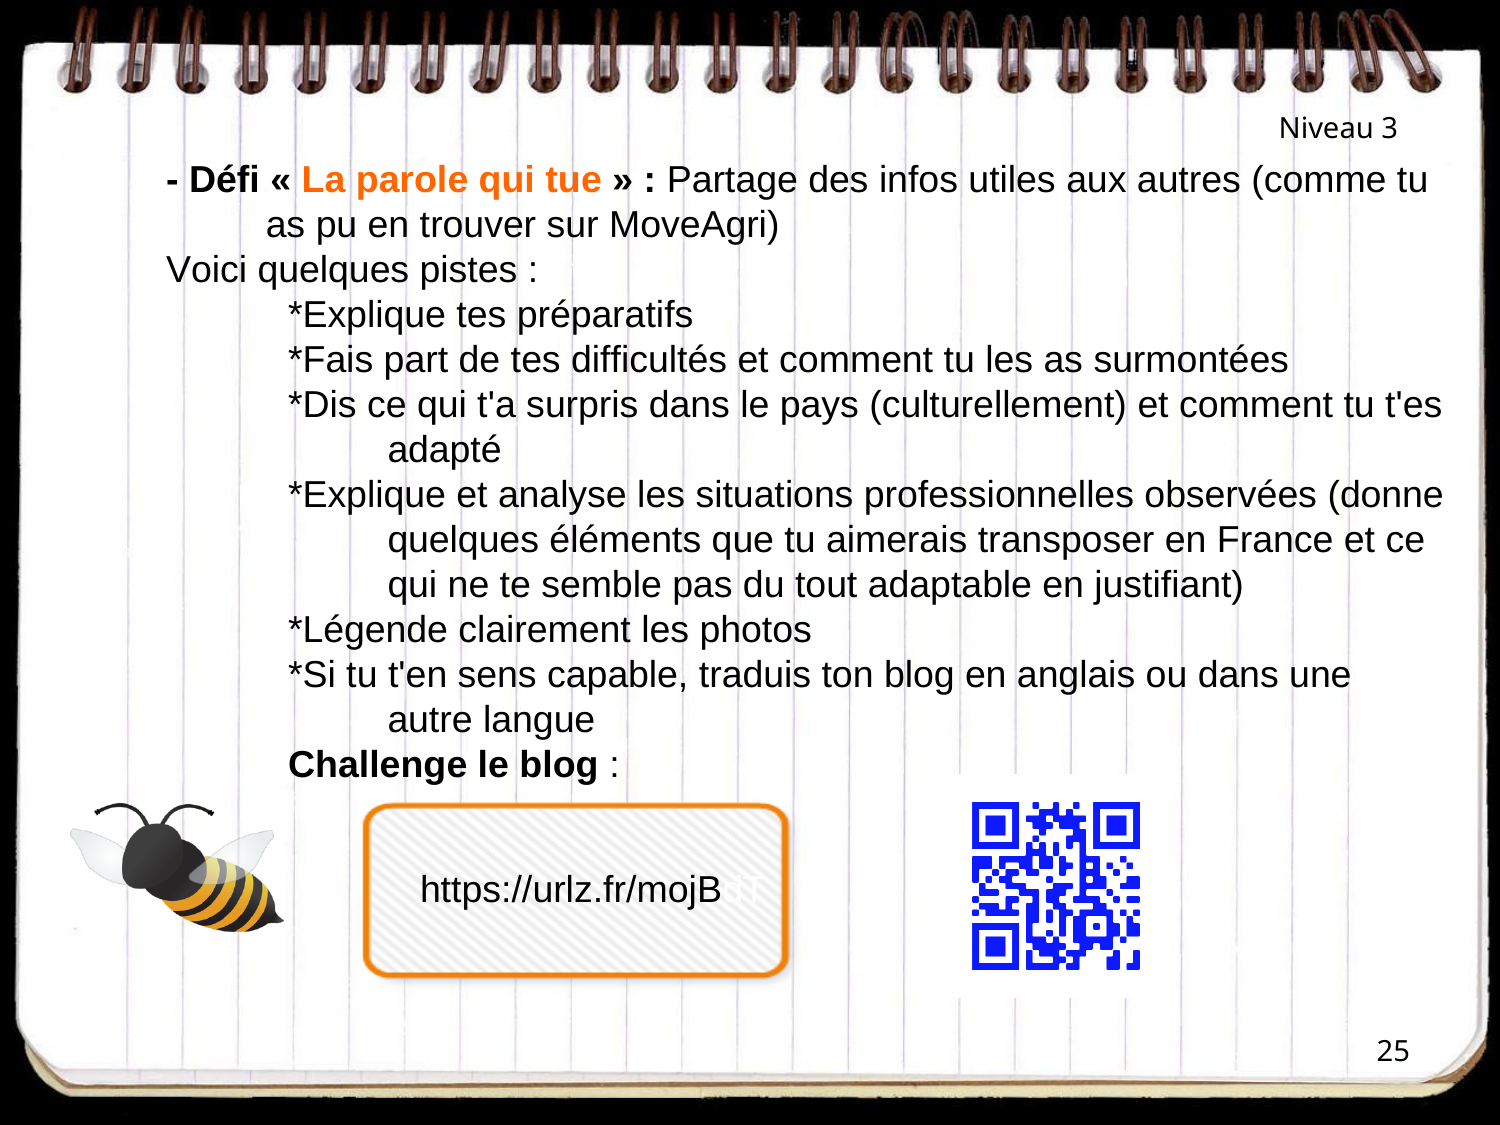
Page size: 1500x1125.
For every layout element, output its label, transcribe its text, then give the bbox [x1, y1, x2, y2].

text_box <number> [1074, 1024, 1425, 1103]
text_box https://urlz.fr/mojBdT [405, 861, 849, 960]
text_box Niveau 3 [1263, 101, 1442, 153]
text_box - Défi « La parole qui tue » : Partage des infos utiles aux autres (comme tu as pu en trouver sur MoveAgri) Voici quelques pistes : *Explique tes préparatifs *Fais part de tes difficultés et comment tu les as surmontées *Dis ce qui t'a surpris dans le pays (culturellement) et comment tu t'es adapté *Explique et analyse les situations professionnelles observées (donne quelques éléments que tu aimerais transposer en France et ce qui ne te semble pas du tout adaptable en justifiant) *Légende clairement les photos *Si tu t'en sens capable, traduis ton blog en anglais ou dans une autre langue Challenge le blog : [93, 147, 1460, 615]
picture [0, 0, 1500, 1125]
